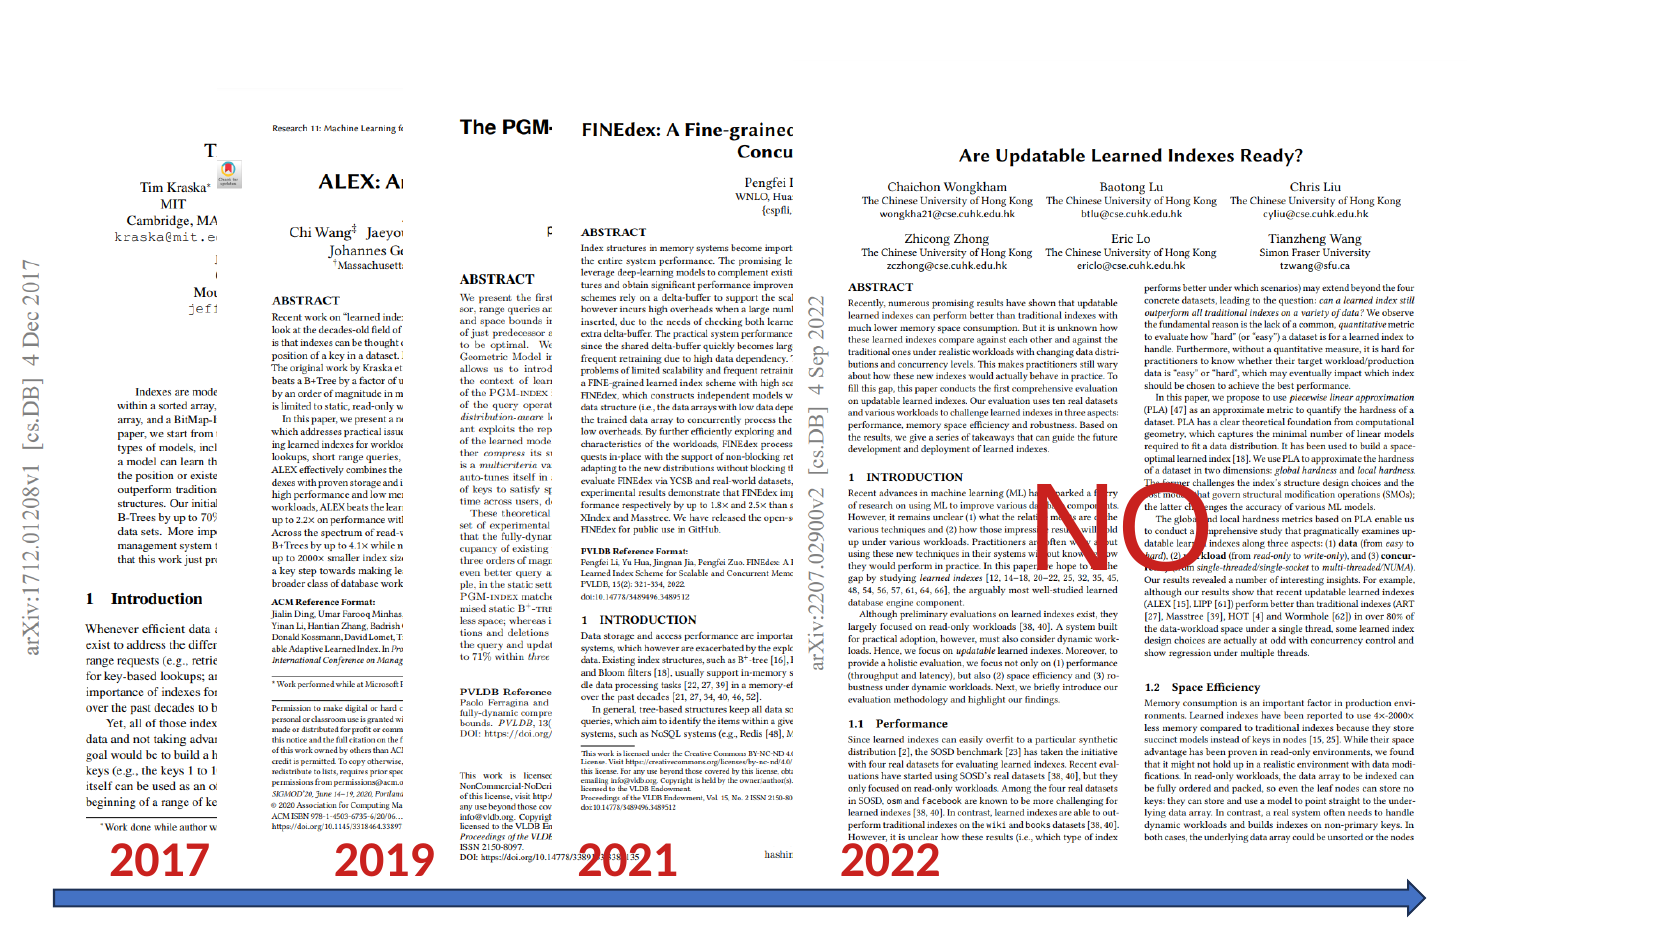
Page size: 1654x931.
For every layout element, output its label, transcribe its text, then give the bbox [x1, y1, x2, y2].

text_box 2021 [562, 819, 694, 889]
text_box [53, 881, 1426, 915]
picture [4, 29, 1467, 893]
text_box 2017 [94, 819, 226, 889]
text_box 2019 [319, 819, 450, 889]
text_box 2022 [825, 819, 956, 895]
text_box NO [1012, 450, 1276, 605]
